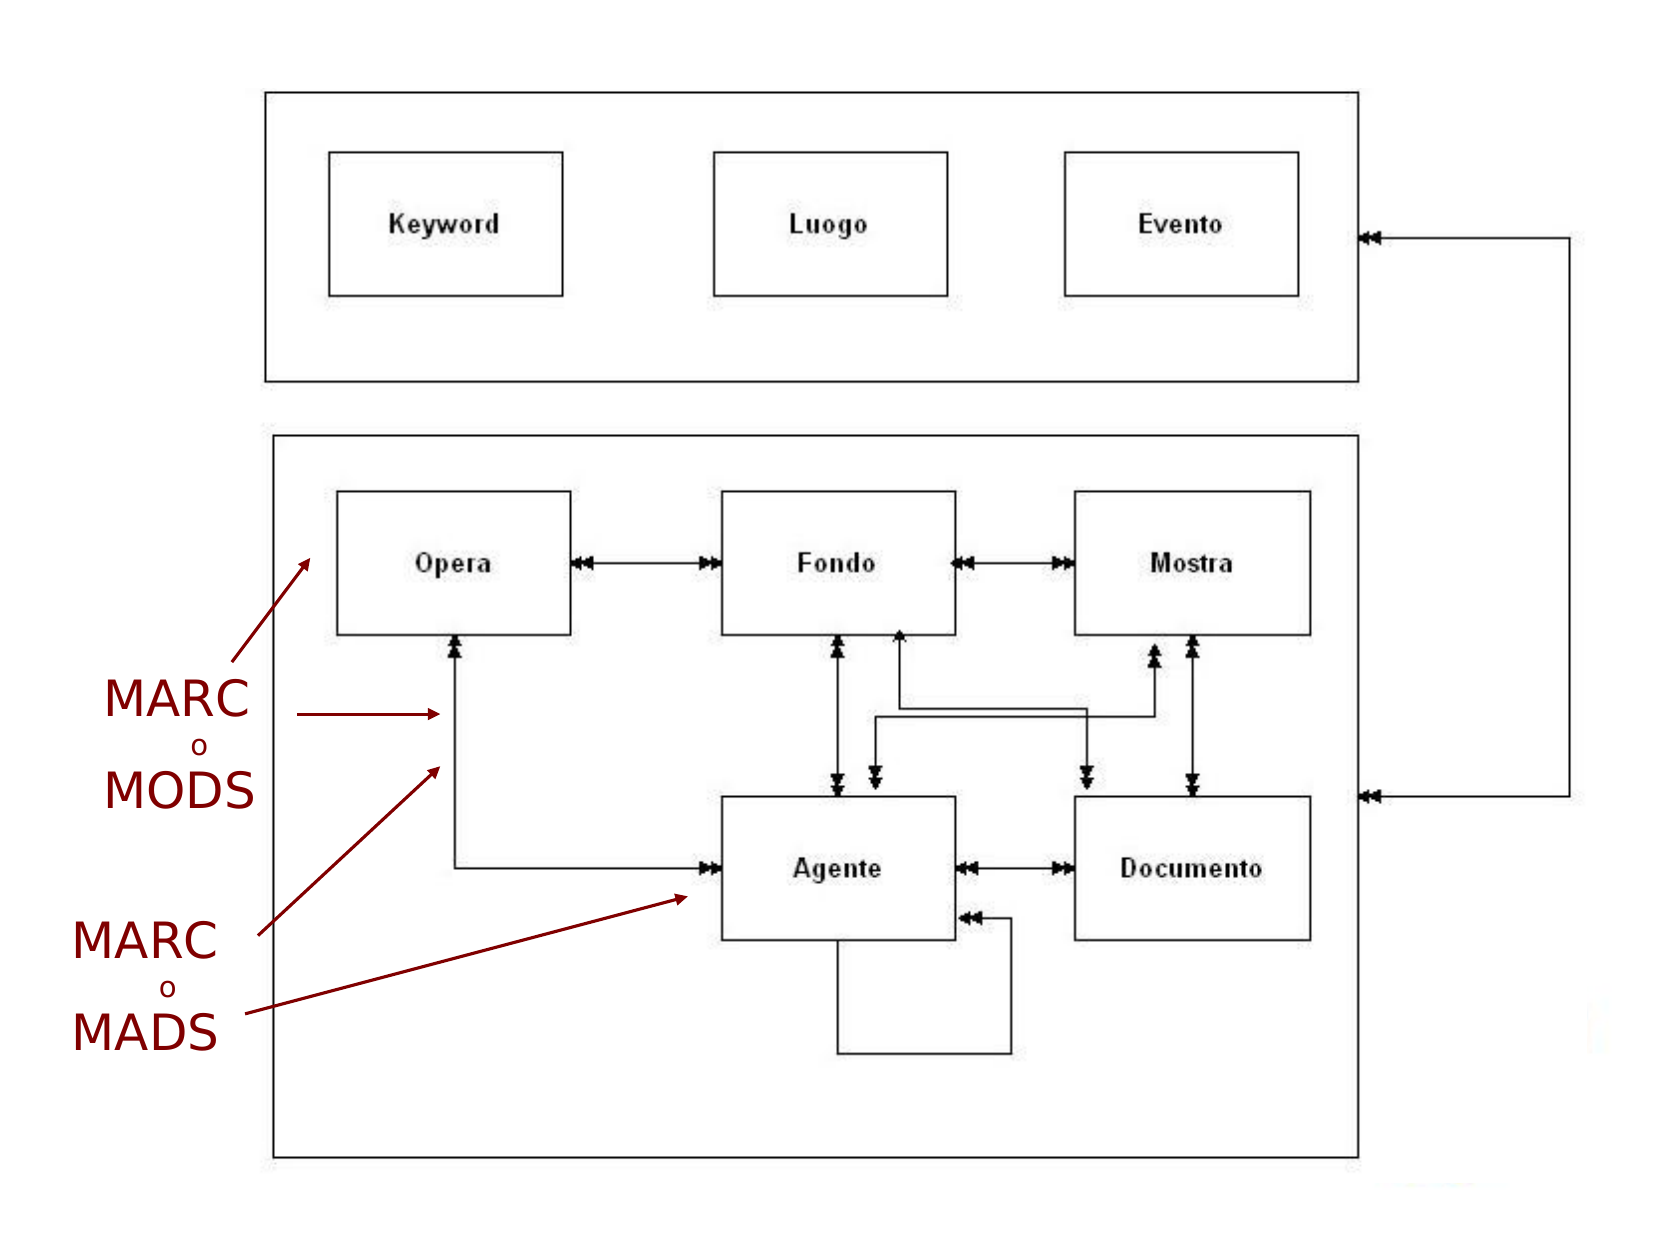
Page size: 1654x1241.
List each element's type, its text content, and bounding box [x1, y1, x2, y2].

text_box MARC o MADS [57, 904, 279, 1071]
picture [245, 88, 1647, 1204]
text_box MARC o MODS [88, 662, 311, 829]
